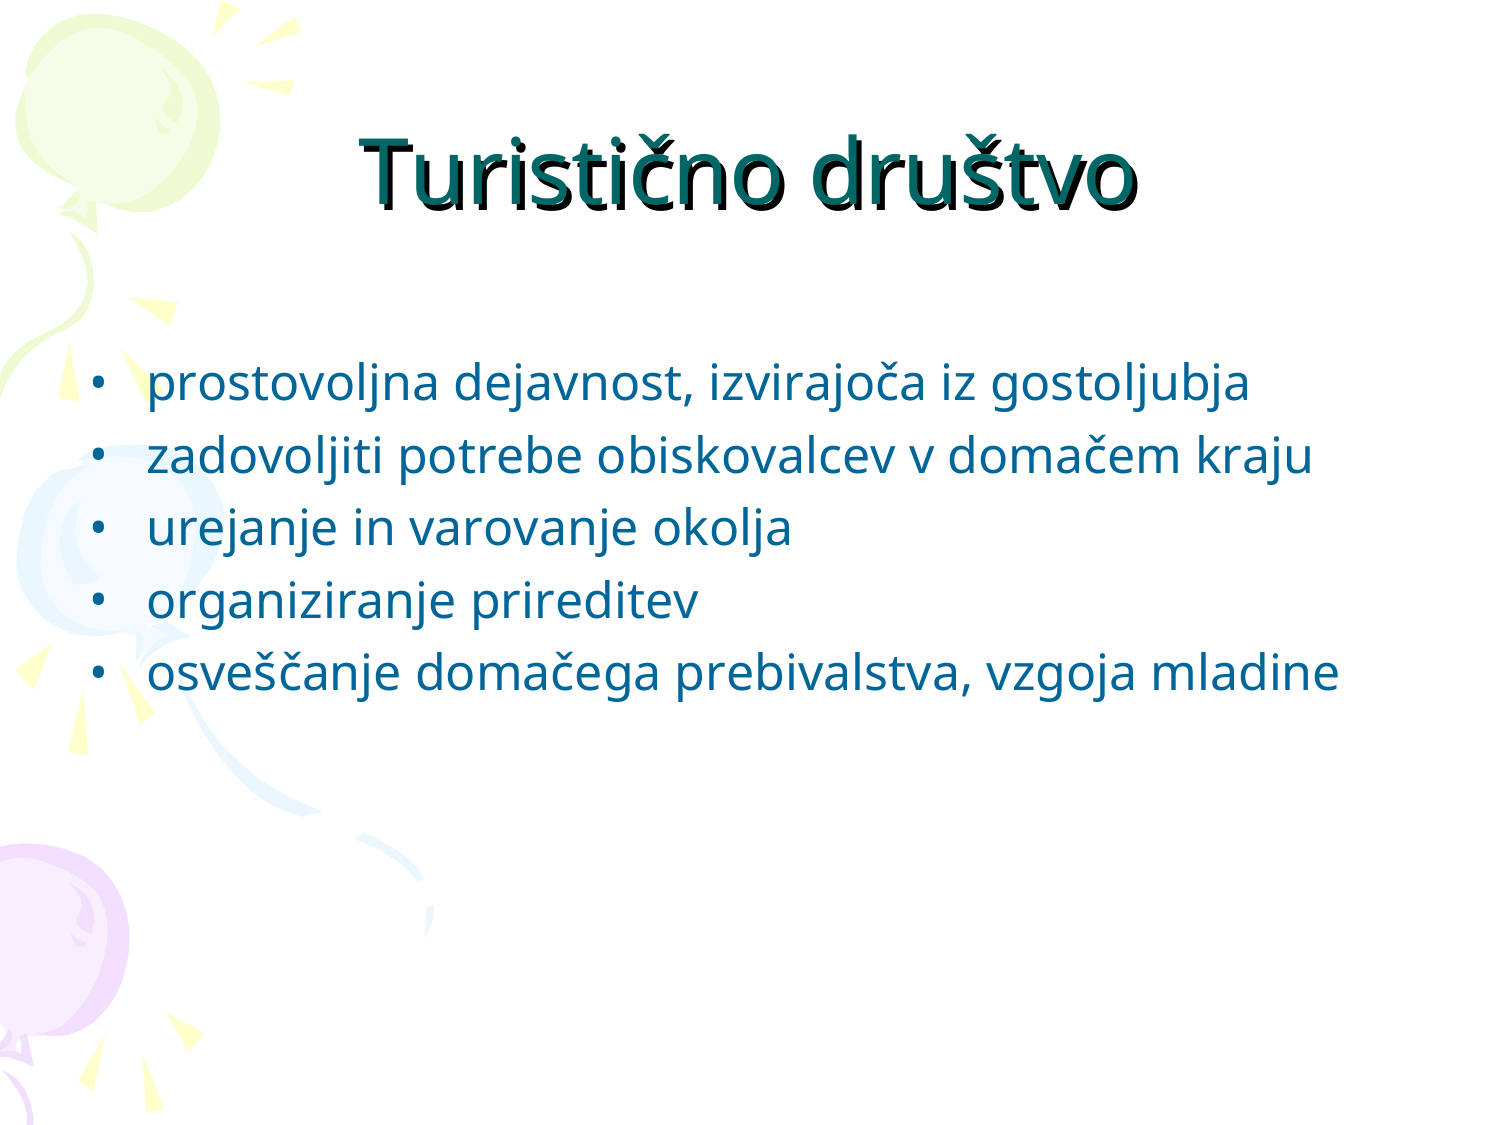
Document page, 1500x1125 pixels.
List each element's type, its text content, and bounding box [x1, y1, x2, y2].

title Turistično društvo [72, 16, 1426, 233]
list prostovoljna dejavnost, izvirajoča iz gostoljubja zadovoljiti potrebe obiskovalcev v domačem kraju urejanje in varovanje okolja organiziranje prireditev osveščanje domačega prebivalstva, vzgoja mladine [75, 262, 1426, 994]
